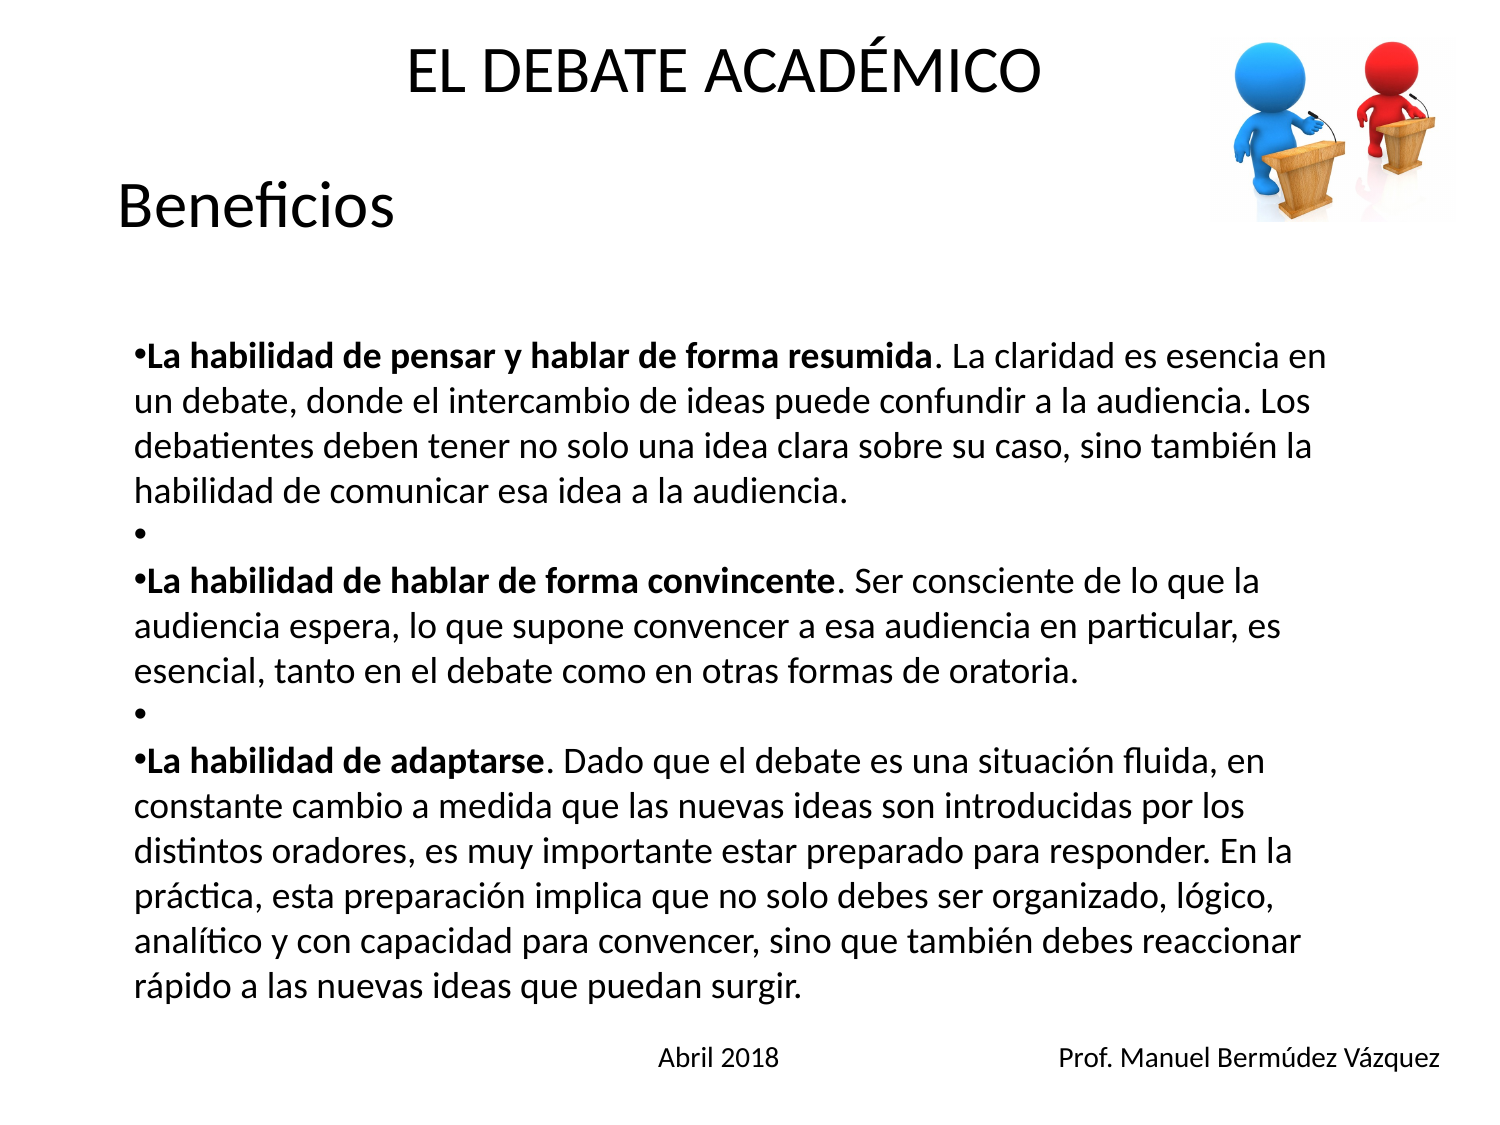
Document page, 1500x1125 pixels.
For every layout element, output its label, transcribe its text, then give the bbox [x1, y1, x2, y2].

text_box Beneficios [103, 152, 647, 249]
text_box La habilidad de pensar y hablar de forma resumida. La claridad es esencia en un debate, donde el intercambio de ideas puede confundir a la audiencia. Los debatientes deben tener no solo una idea clara sobre su caso, sino también la habilidad de comunicar esa idea a la audiencia. La habilidad de hablar de forma convincente. Ser consciente de lo que la audiencia espera, lo que supone convencer a esa audiencia en particular, es esencial, tanto en el debate como en otras formas de oratoria. La habilidad de adaptarse. Dado que el debate es una situación fluida, en constante cambio a medida que las nuevas ideas son introducidas por los distintos oradores, es muy importante estar preparado para responder. En la práctica, esta preparación implica que no solo debes ser organizado, lógico, analítico y con capacidad para convencer, sino que también debes reaccionar rápido a las nuevas ideas que puedan surgir. [119, 323, 1366, 1014]
